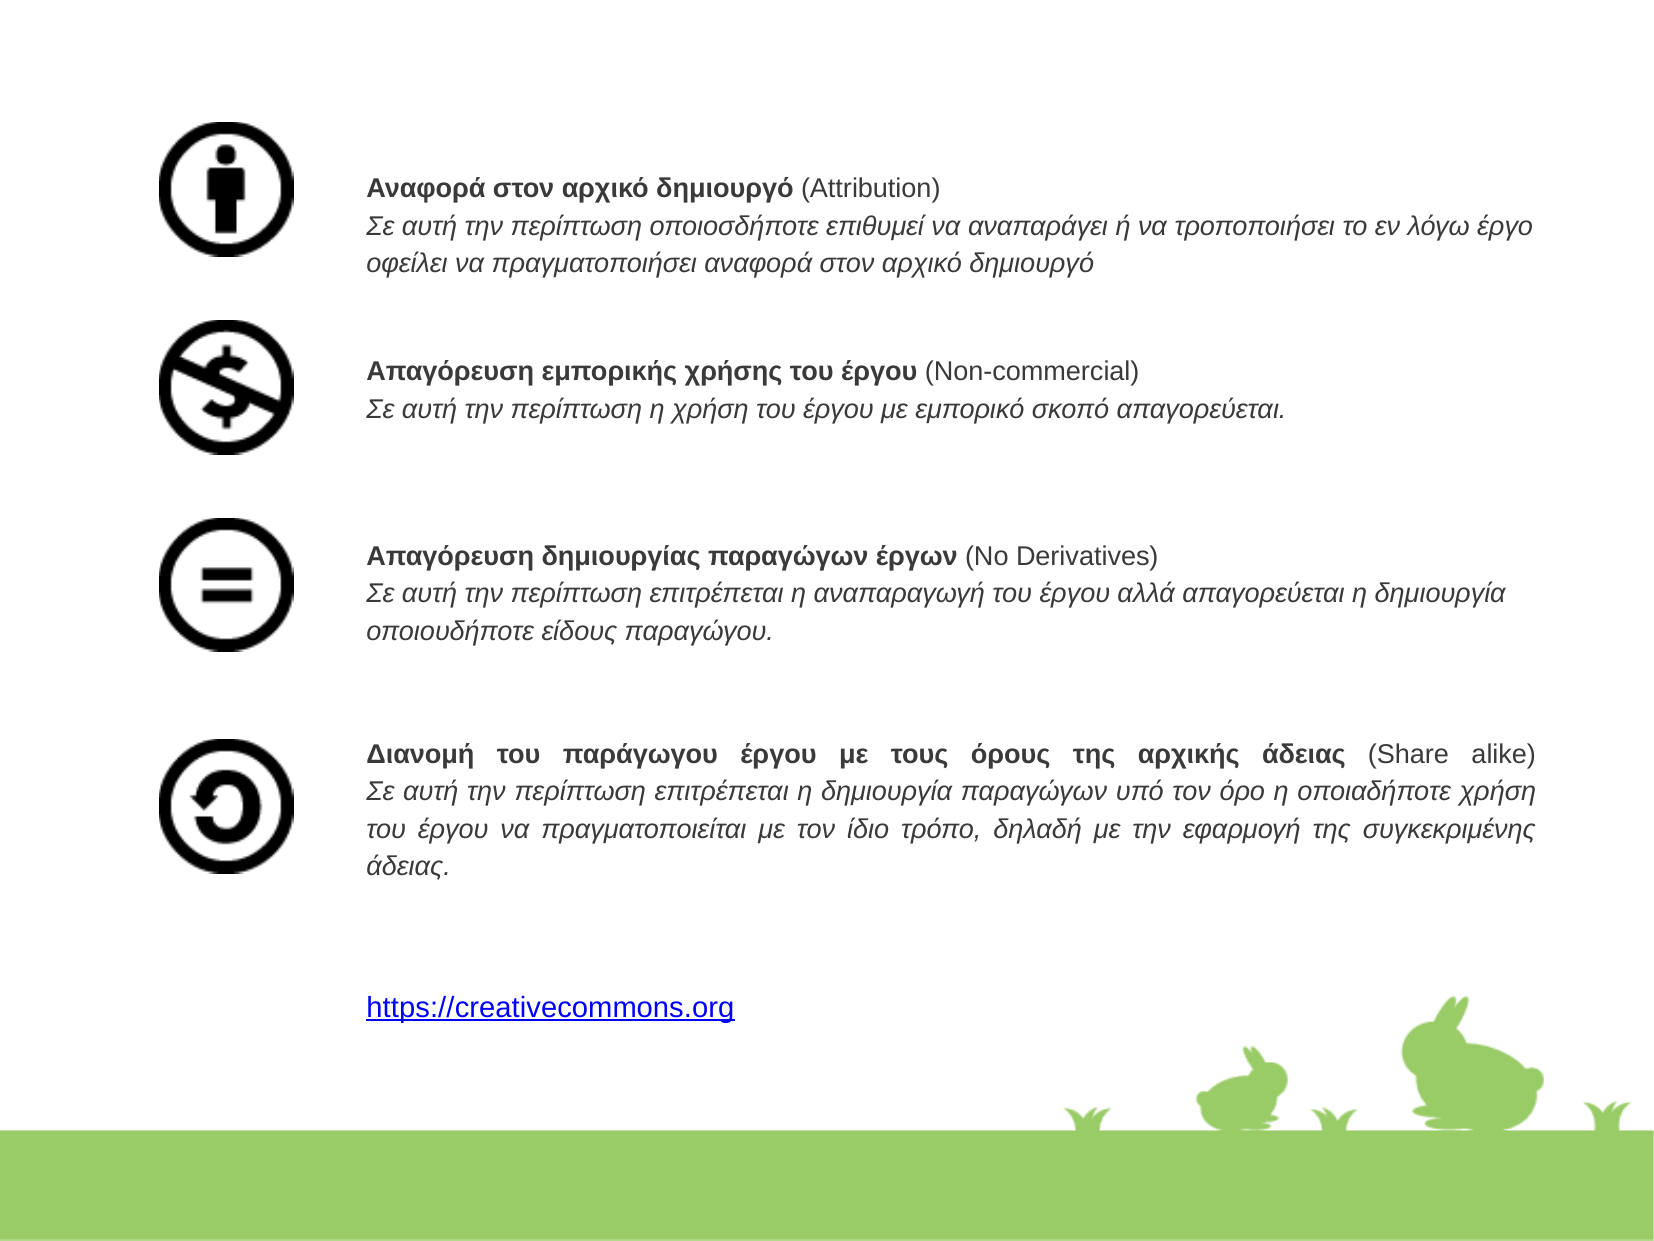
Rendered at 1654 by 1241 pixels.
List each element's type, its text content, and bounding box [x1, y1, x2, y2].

picture [0, 0, 1654, 1241]
text_box https://creativecommons.org [351, 973, 870, 1073]
text_box Αναφορά στον αρχικό δημιουργό (Attribution) Σε αυτή την περίπτωση οποιοσδήποτε επιθυμεί να αναπαράγει ή να τροποποιήσει το εν λόγω έργο οφείλει να πραγματοποιήσει αναφορά στον αρχικό δημιουργό [351, 122, 1551, 321]
text_box Απαγόρευση δημιουργίας παραγώγων έργων (No Derivatives) Σε αυτή την περίπτωση επιτρέπεται η αναπαραγωγή του έργου αλλά απαγορεύεται η δημιουργία οποιουδήποτε είδους παραγώγου. [351, 518, 1551, 652]
text_box Διανομή του παράγωγου έργου με τους όρους της αρχικής άδειας (Share alike) Σε αυτή την περίπτωση επιτρέπεται η δημιουργία παραγώγων υπό τον όρο η οποιαδήποτε χρήση του έργου να πραγματοποιείται με τον ίδιο τρόπο, δηλαδή με την εφαρμογή της συγκεκριμένης άδειας. [351, 716, 1551, 897]
text_box Απαγόρευση εμπορικής χρήσης του έργου (Non-commercial) Σε αυτή την περίπτωση η χρήση του έργου με εμπορικό σκοπό απαγορεύεται. [351, 333, 1551, 498]
